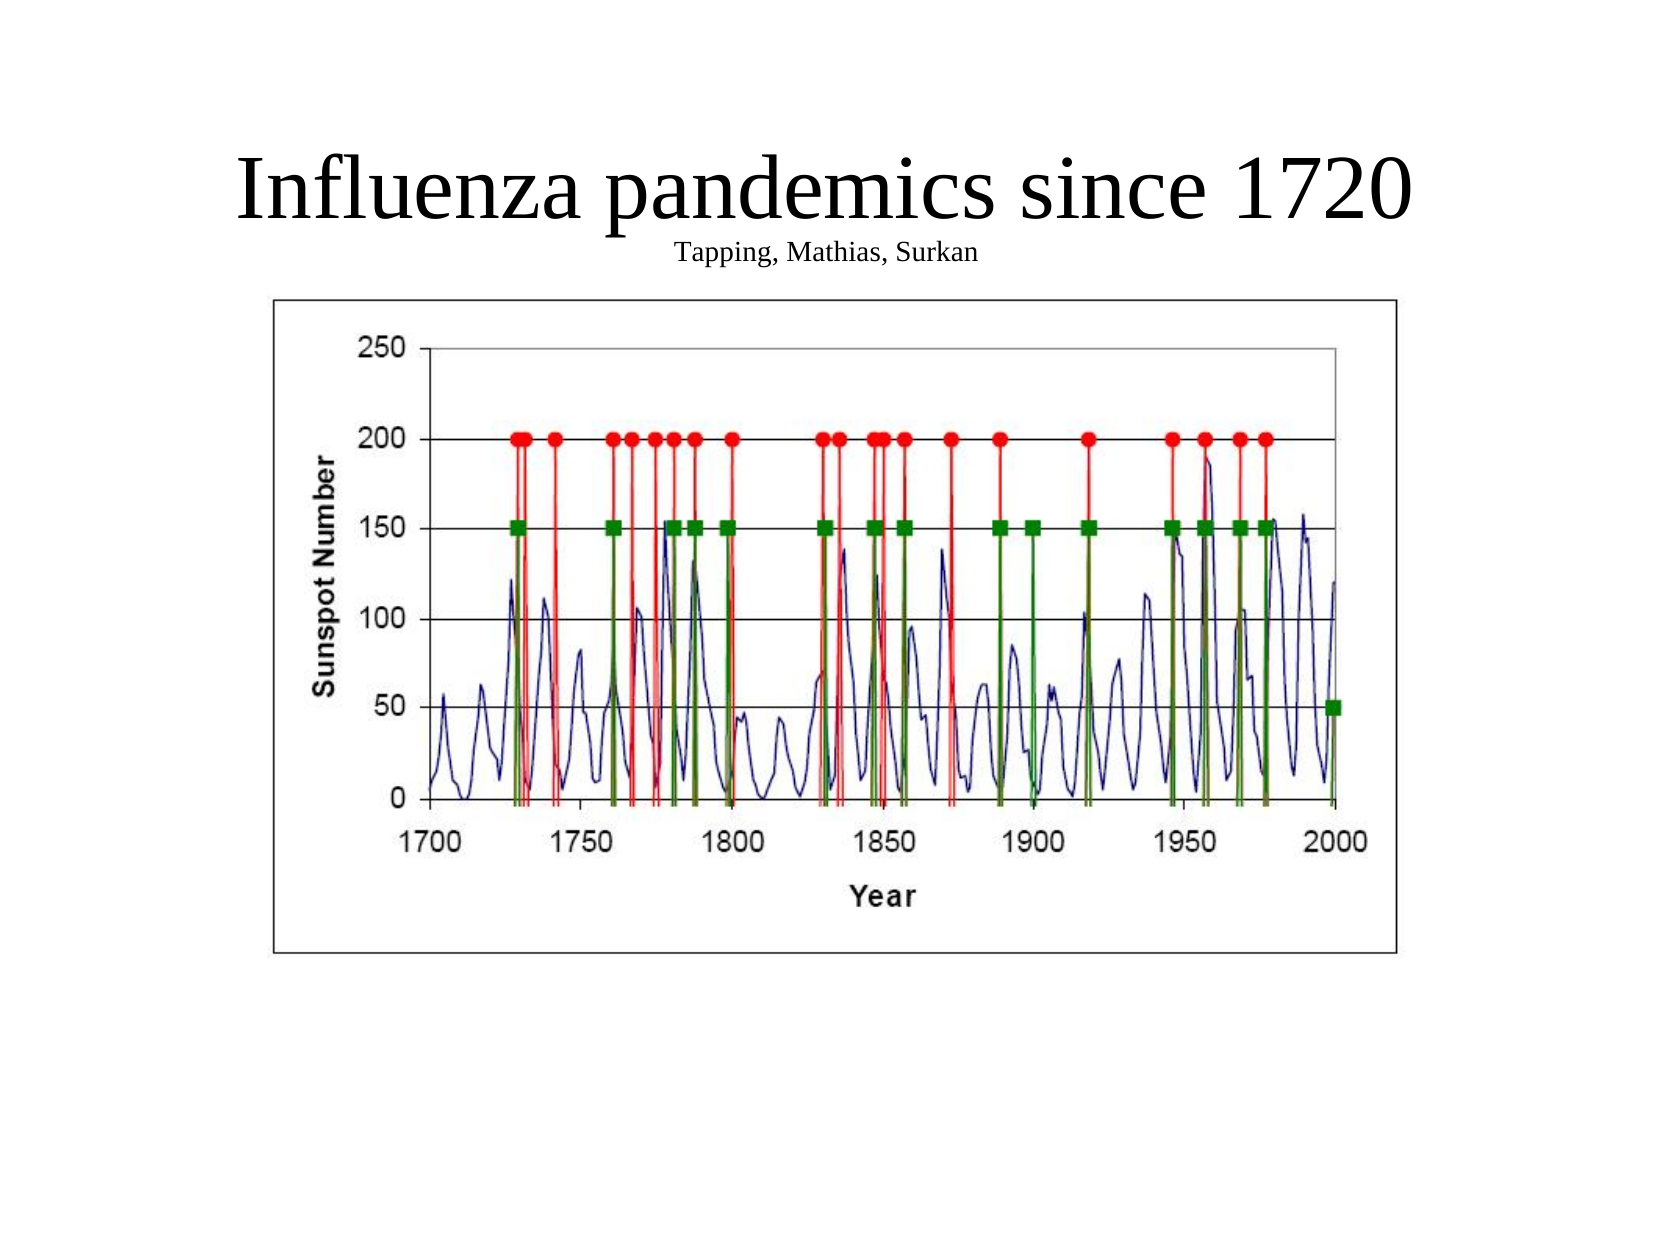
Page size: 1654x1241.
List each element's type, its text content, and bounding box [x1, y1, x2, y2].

picture [267, 295, 1407, 965]
title Influenza pandemics since 1720 Tapping, Mathias, Surkan [121, 102, 1532, 308]
